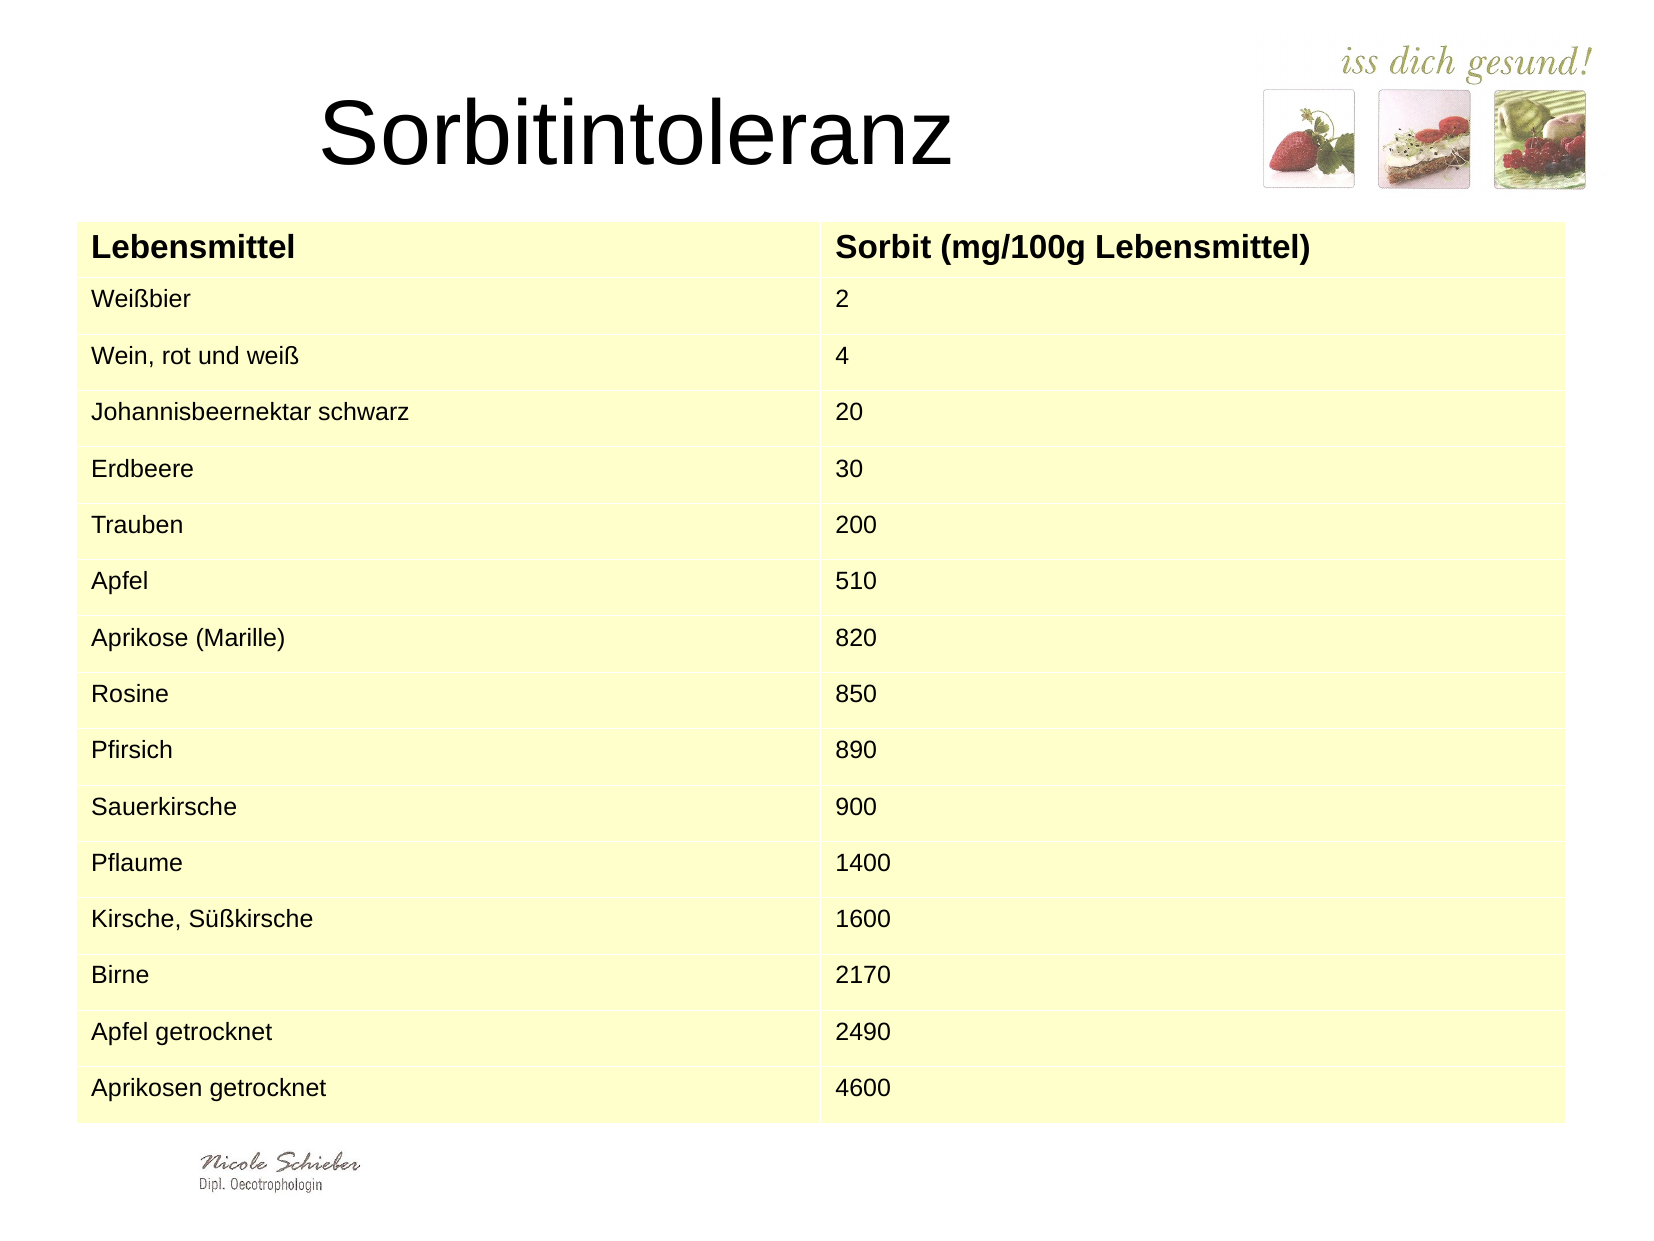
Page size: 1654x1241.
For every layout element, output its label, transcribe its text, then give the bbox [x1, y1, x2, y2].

table_cell Pfirsich [77, 729, 820, 785]
table_cell Apfel [77, 560, 820, 615]
table_cell 20 [821, 391, 1565, 446]
title Sorbitintoleranz [0, 29, 1382, 237]
picture [188, 1149, 367, 1205]
table_cell 200 [821, 504, 1565, 559]
table_cell Wein, rot und weiß [77, 335, 820, 390]
picture [1382, 29, 1607, 198]
table_cell 510 [821, 560, 1565, 615]
table_cell 30 [821, 447, 1565, 503]
table_cell 890 [821, 729, 1565, 785]
table_cell Birne [77, 955, 820, 1010]
table_cell 1400 [821, 842, 1565, 897]
table_cell 2 [821, 278, 1565, 334]
table_cell 850 [821, 673, 1565, 728]
table_cell Weißbier [77, 278, 820, 334]
table_header Sorbit (mg/100g Lebensmittel) [821, 222, 1565, 277]
table_cell 820 [821, 616, 1565, 672]
table_cell Johannisbeernektar schwarz [77, 391, 820, 446]
table_cell 4600 [821, 1067, 1565, 1123]
table_cell Aprikose (Marille) [77, 616, 820, 672]
table_cell 900 [821, 786, 1565, 841]
table_cell 4 [821, 335, 1565, 390]
table_cell Rosine [77, 673, 820, 728]
table_cell 1600 [821, 898, 1565, 954]
table_cell Aprikosen getrocknet [77, 1067, 820, 1123]
table_cell Pflaume [77, 842, 820, 897]
table_cell 2490 [821, 1011, 1565, 1066]
table_header Lebensmittel [77, 222, 820, 277]
table_cell Trauben [77, 504, 820, 559]
table_cell Kirsche, Süßkirsche [77, 898, 820, 954]
table_cell Sauerkirsche [77, 786, 820, 841]
table_cell Erdbeere [77, 447, 820, 503]
table_cell Apfel getrocknet [77, 1011, 820, 1066]
table_cell 2170 [821, 955, 1565, 1010]
